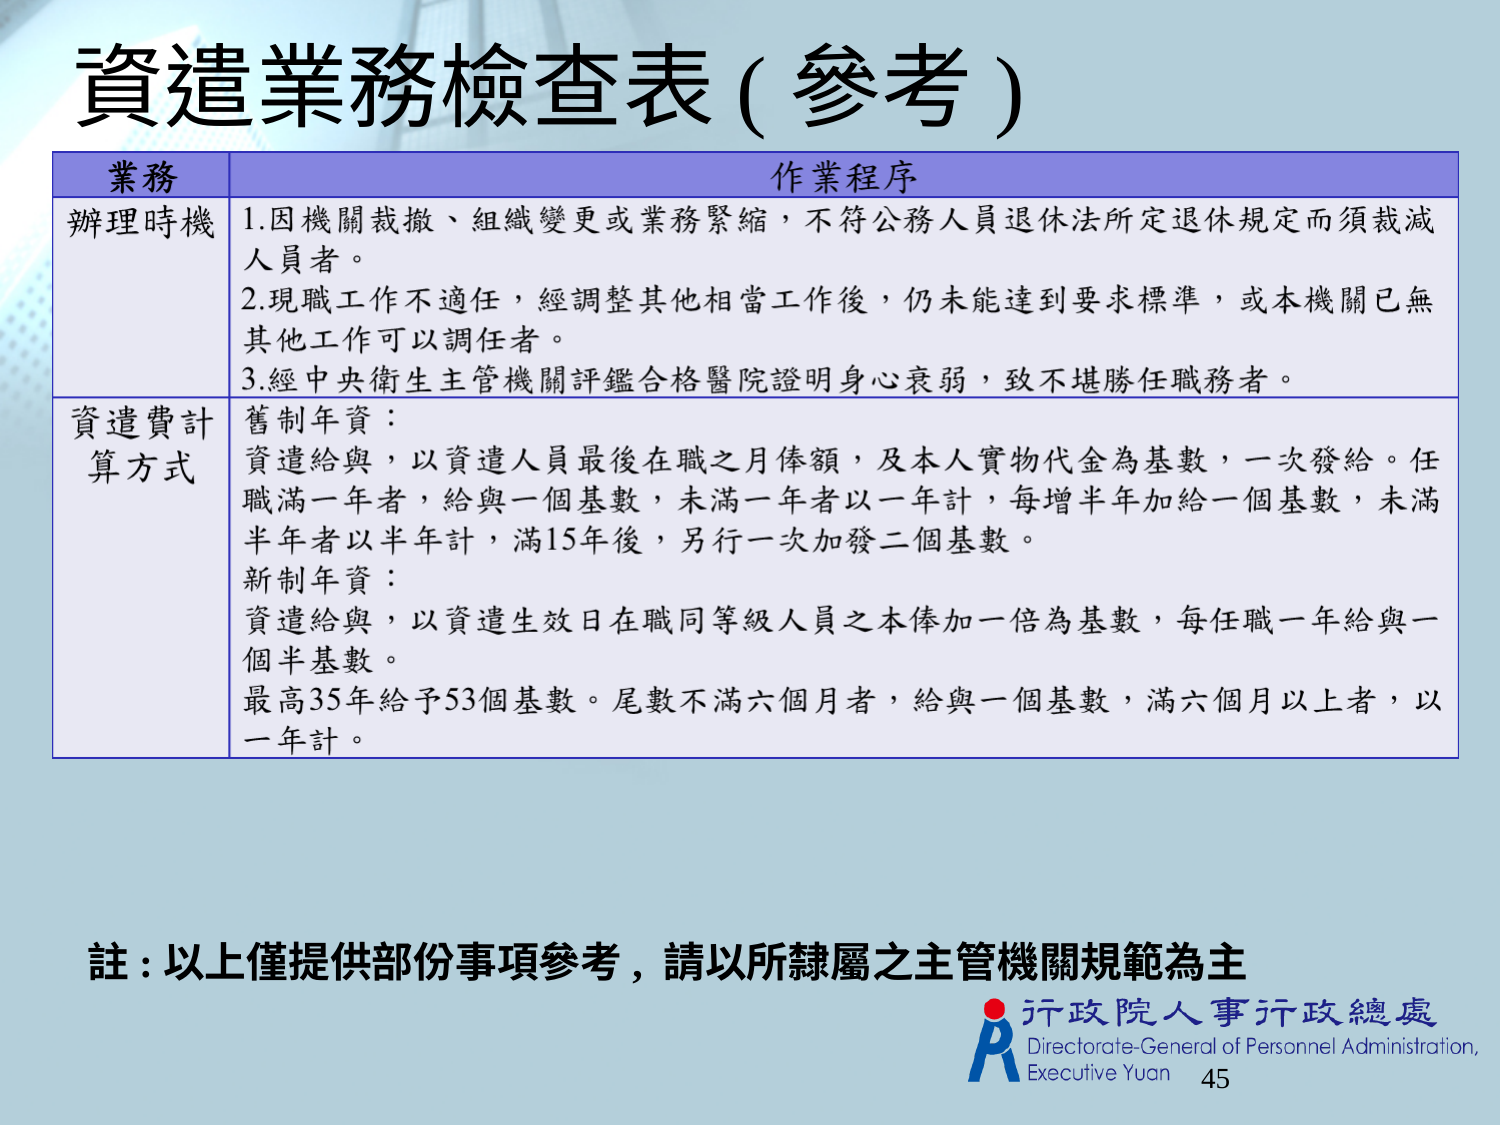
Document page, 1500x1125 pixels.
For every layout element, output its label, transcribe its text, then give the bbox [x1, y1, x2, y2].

text_box 資遣業務檢查表(參考) [58, 36, 1447, 141]
text_box 註:以上僅提供部份事項參考, 請以所隸屬之主管機關規範為主 [0, 939, 1433, 994]
text_box [1185, 1058, 1499, 1125]
picture [52, 141, 1459, 779]
